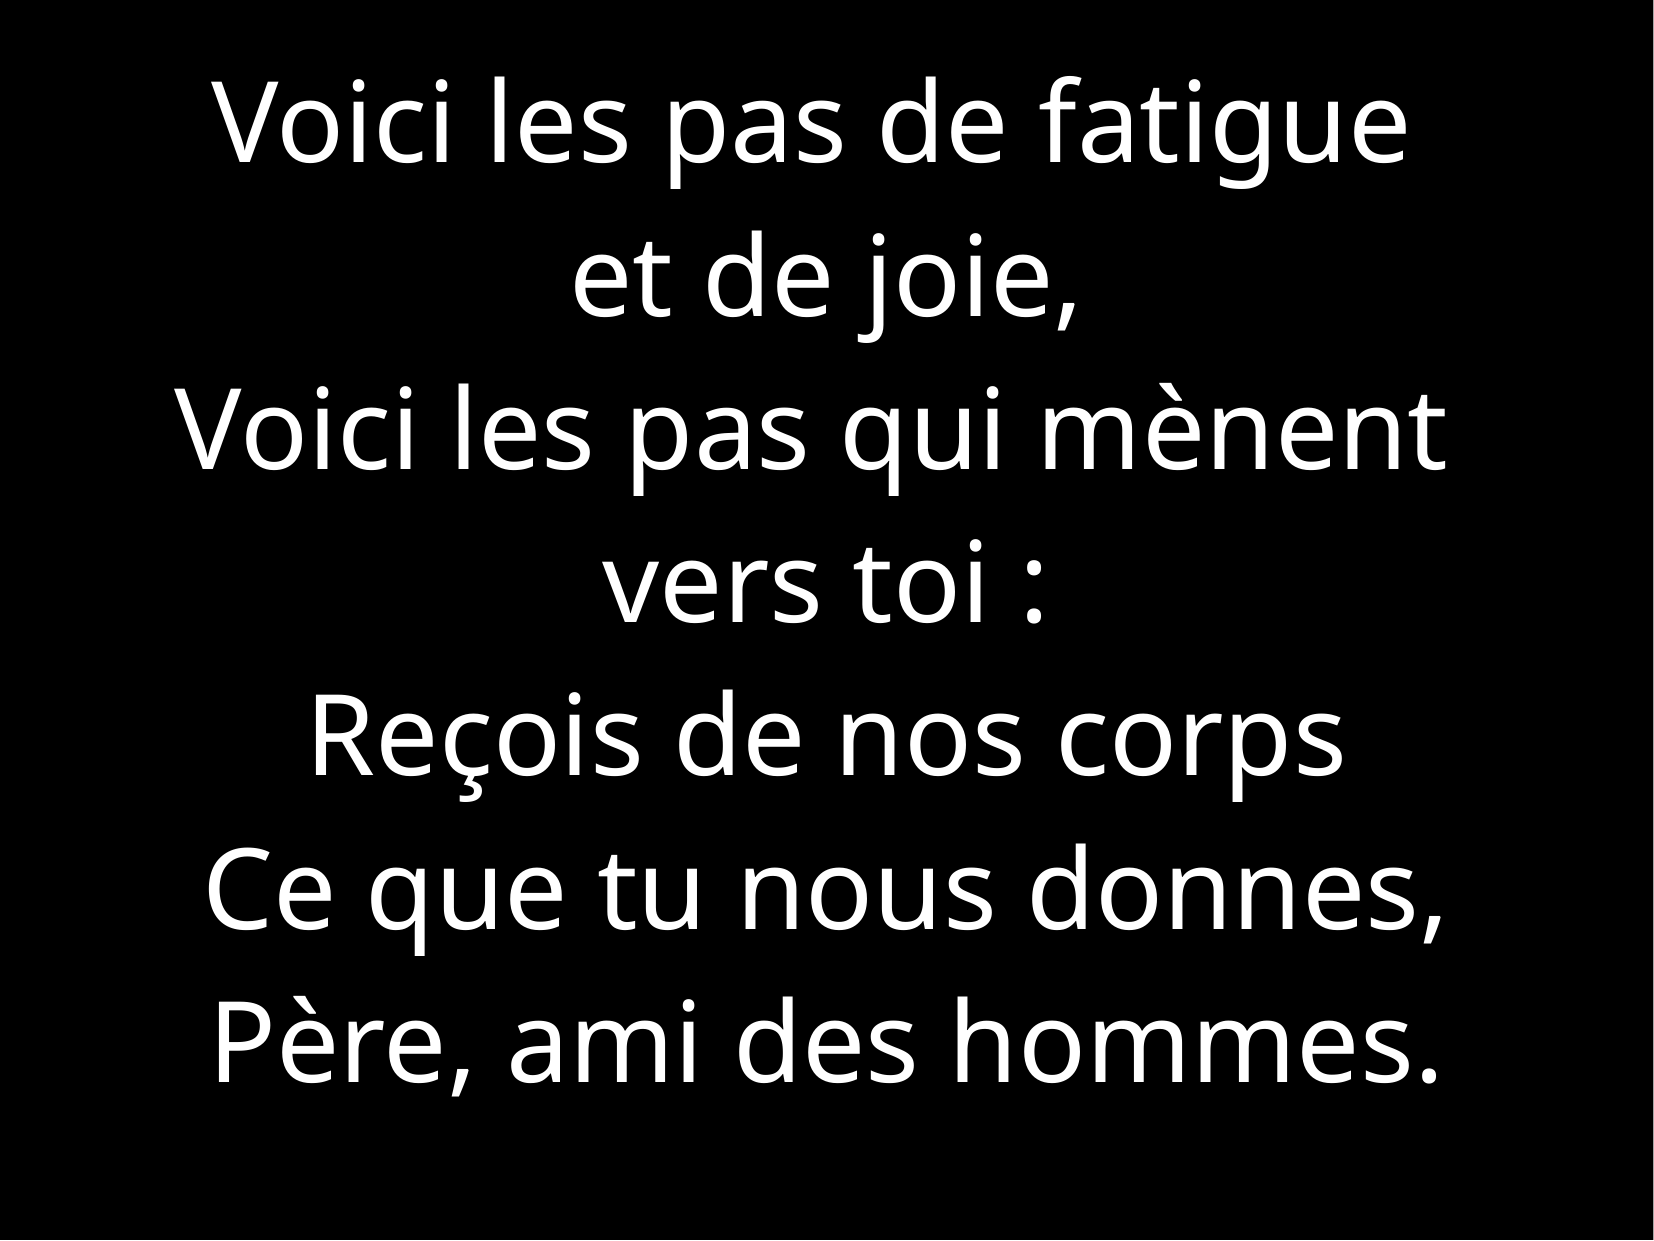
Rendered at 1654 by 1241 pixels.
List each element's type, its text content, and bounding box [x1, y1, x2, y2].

subtitle Voici les pas de fatigue et de joie, Voici les pas qui mènent vers toi : Reçois de nos corps Ce que tu nous donnes, Père, ami des hommes. [0, 0, 1654, 1241]
